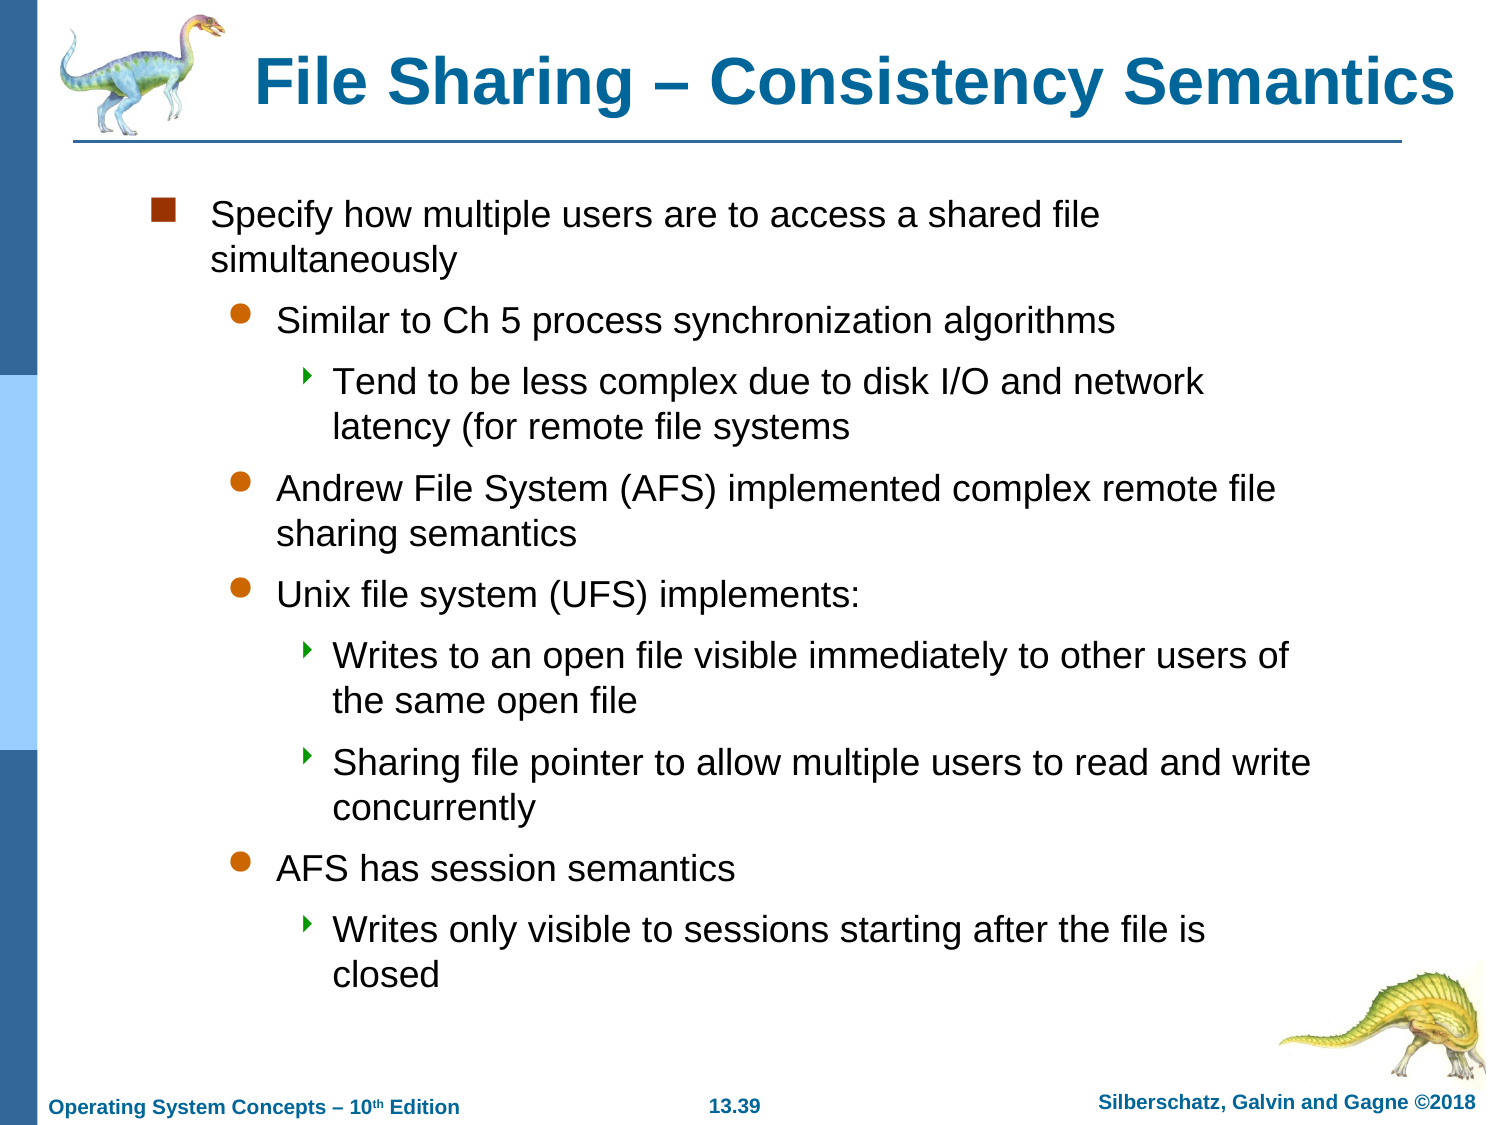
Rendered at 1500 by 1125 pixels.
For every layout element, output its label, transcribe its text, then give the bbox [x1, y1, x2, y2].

list Specify how multiple users are to access a shared file simultaneously Similar to Ch 5 process synchronization algorithms Tend to be less complex due to disk I/O and network latency (for remote file systems Andrew File System (AFS) implemented complex remote file sharing semantics Unix file system (UFS) implements: Writes to an open file visible immediately to other users of the same open file Sharing file pointer to allow multiple users to read and write concurrently AFS has session semantics Writes only visible to sessions starting after the file is closed [139, 182, 1337, 1003]
picture [46, 0, 243, 149]
picture [1415, 1094, 1423, 1099]
picture [1275, 959, 1486, 1090]
title File Sharing – Consistency Semantics [158, 30, 1500, 126]
